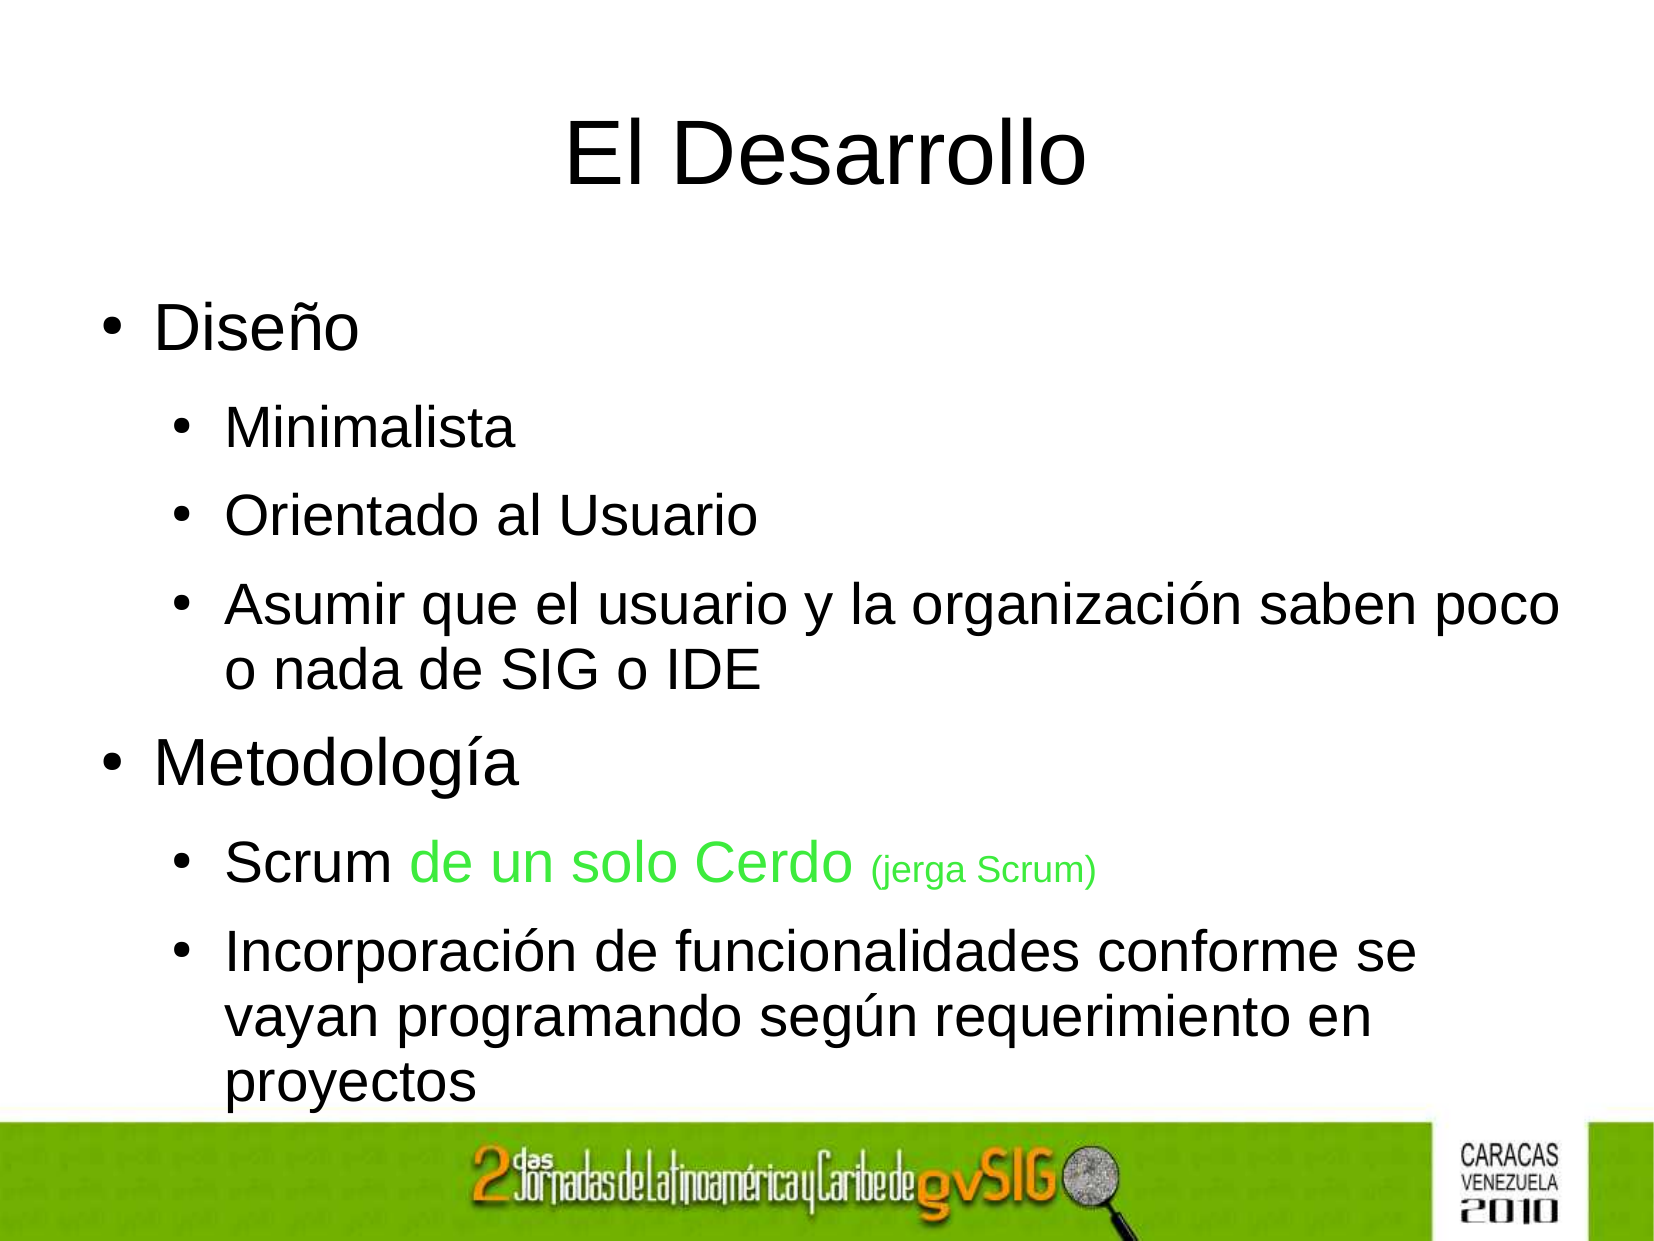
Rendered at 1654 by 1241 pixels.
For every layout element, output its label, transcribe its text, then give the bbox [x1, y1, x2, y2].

picture [0, 0, 1654, 1241]
title El Desarrollo [82, 56, 1571, 250]
list Diseño Minimalista Orientado al Usuario Asumir que el usuario y la organización saben poco o nada de SIG o IDE Metodología Scrum de un solo Cerdo (jerga Scrum) Incorporación de funcionalidades conforme se vayan programando según requerimiento en proyectos [82, 290, 1571, 1114]
